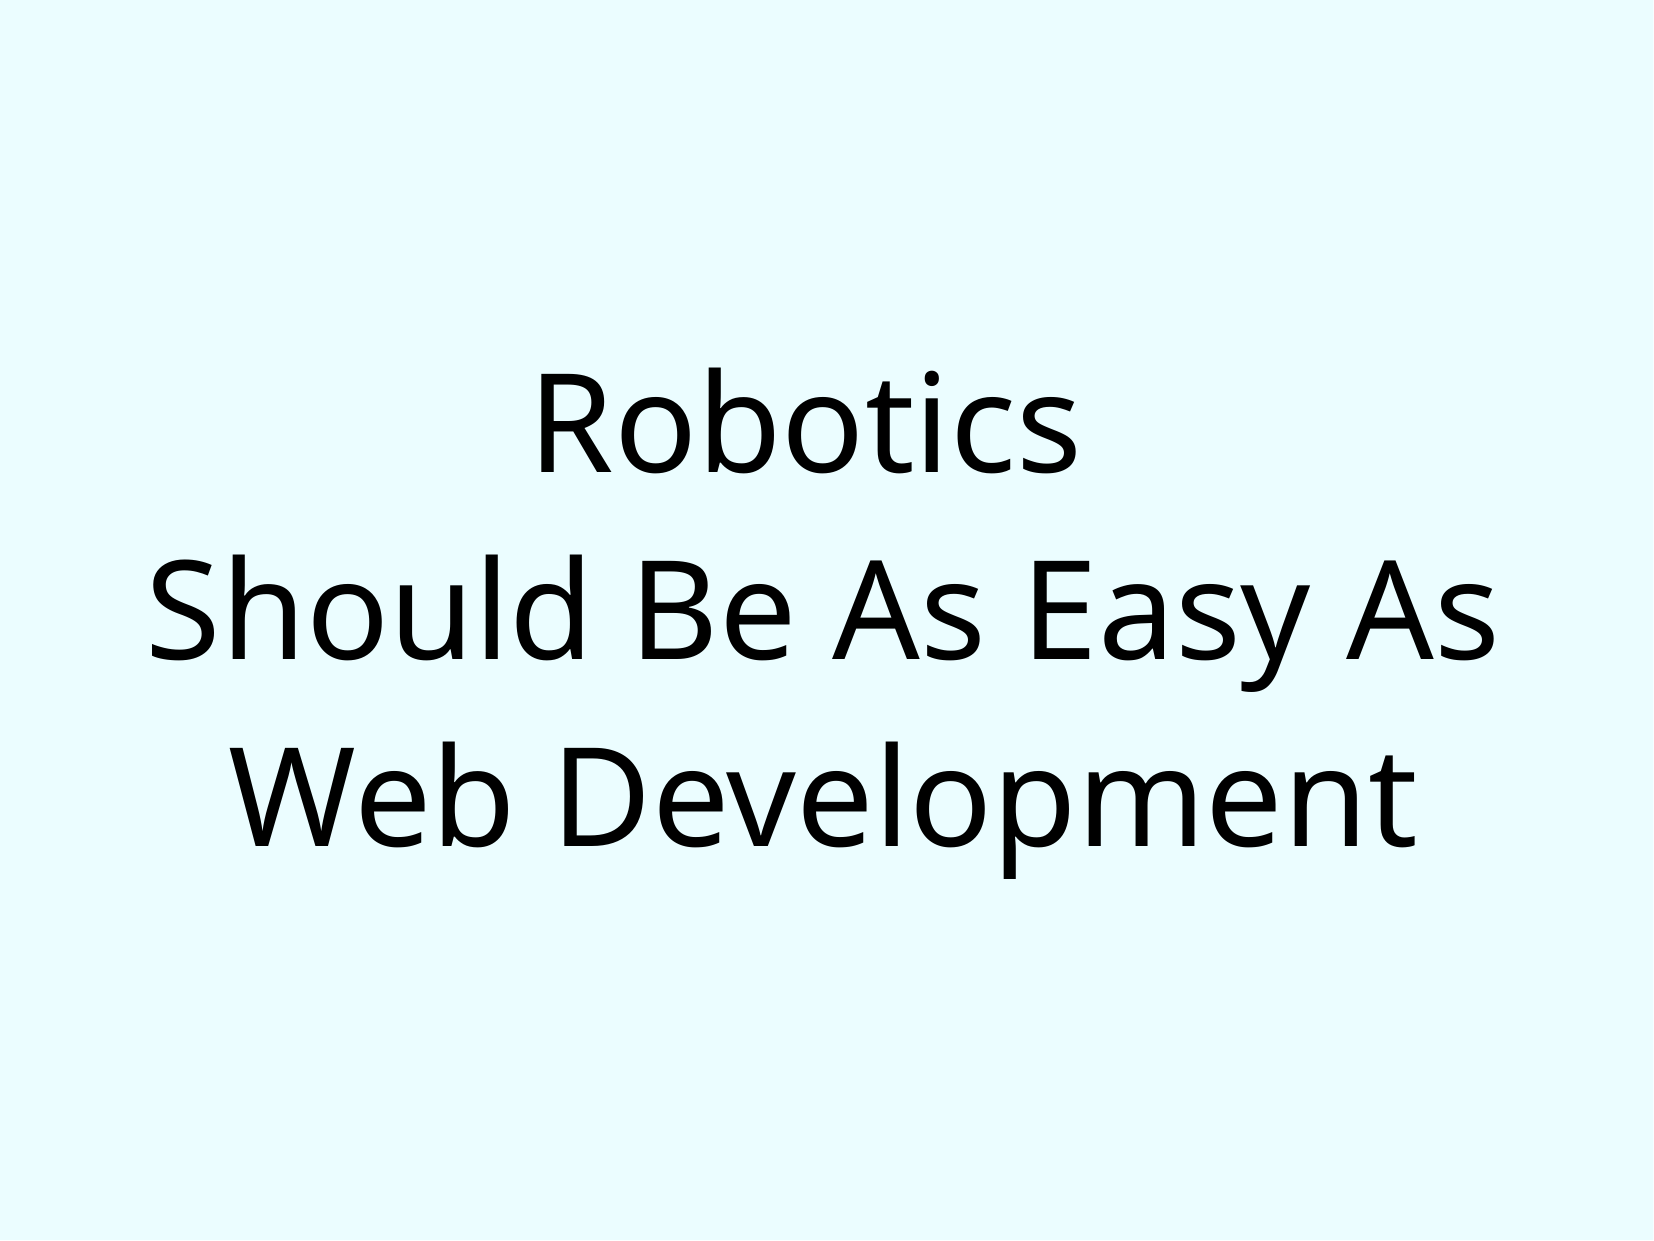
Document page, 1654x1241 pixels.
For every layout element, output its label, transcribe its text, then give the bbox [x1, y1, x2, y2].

text_box Robotics Should Be As Easy As Web Development [79, 69, 1568, 1144]
